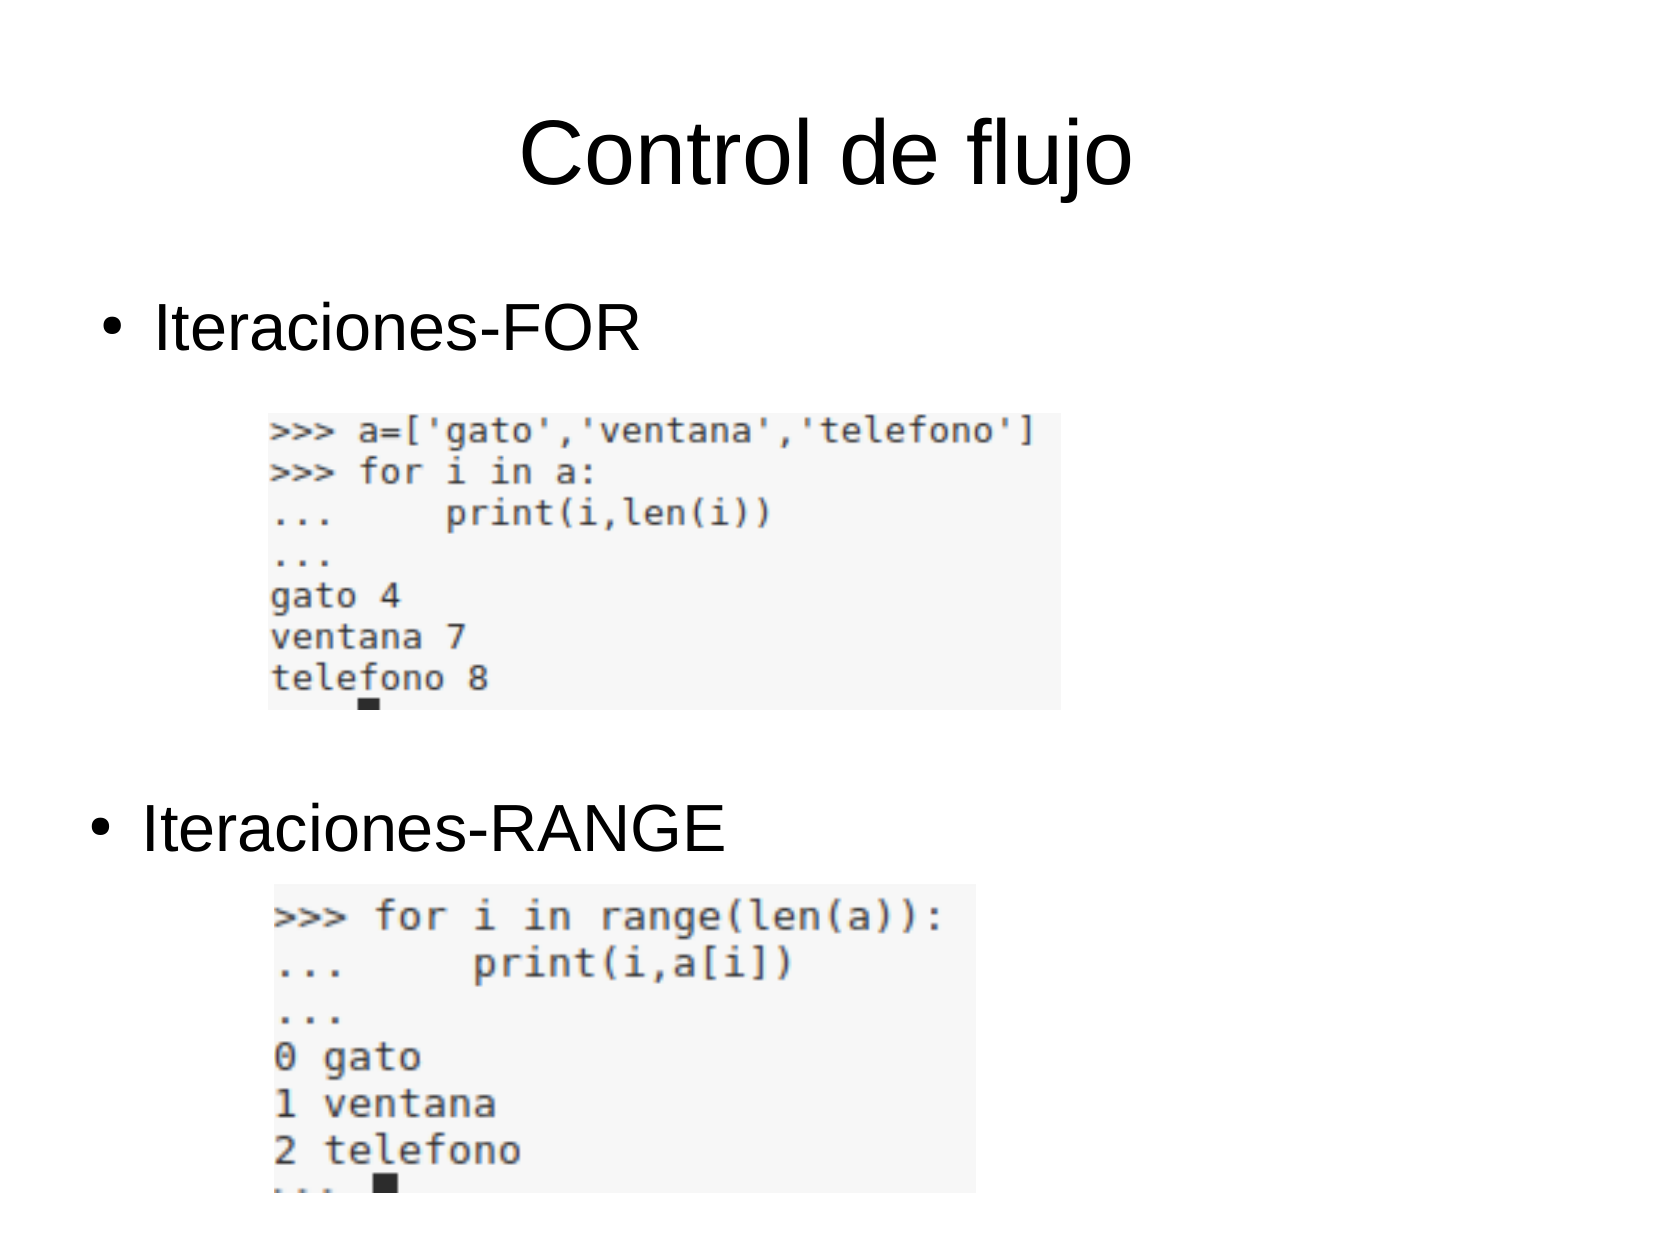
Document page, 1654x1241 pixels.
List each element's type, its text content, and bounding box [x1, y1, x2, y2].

list Iteraciones-RANGE [70, 791, 1560, 891]
picture [268, 413, 1061, 710]
list Iteraciones-FOR [82, 290, 1571, 390]
picture [274, 884, 976, 1193]
title Control de flujo [82, 49, 1571, 257]
